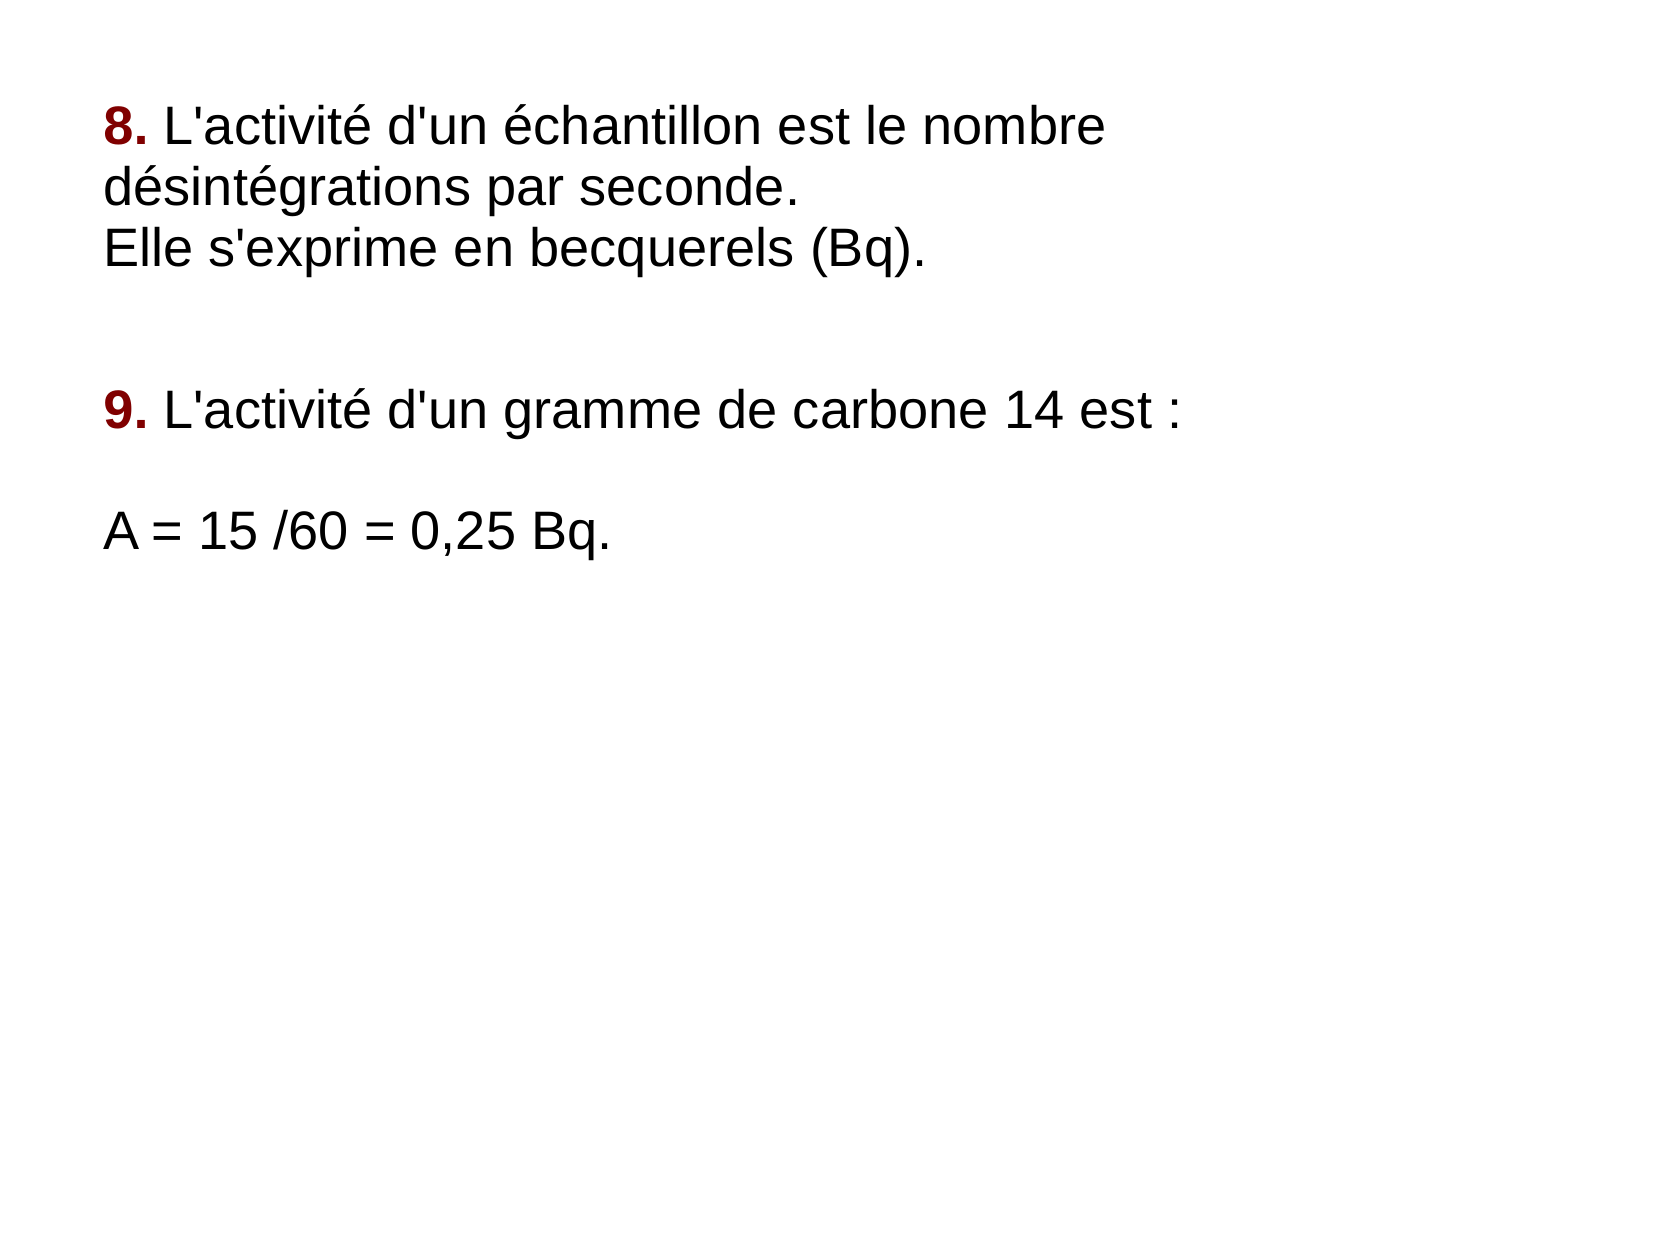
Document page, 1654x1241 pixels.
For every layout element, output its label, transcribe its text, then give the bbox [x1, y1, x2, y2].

text_box 8. L'activité d'un échantillon est le nombre désintégrations par seconde. Elle s'exprime en becquerels (Bq). [88, 88, 1388, 287]
text_box 9. L'activité d'un gramme de carbone 14 est : A = 15 /60 = 0,25 Bq. [88, 372, 1388, 571]
